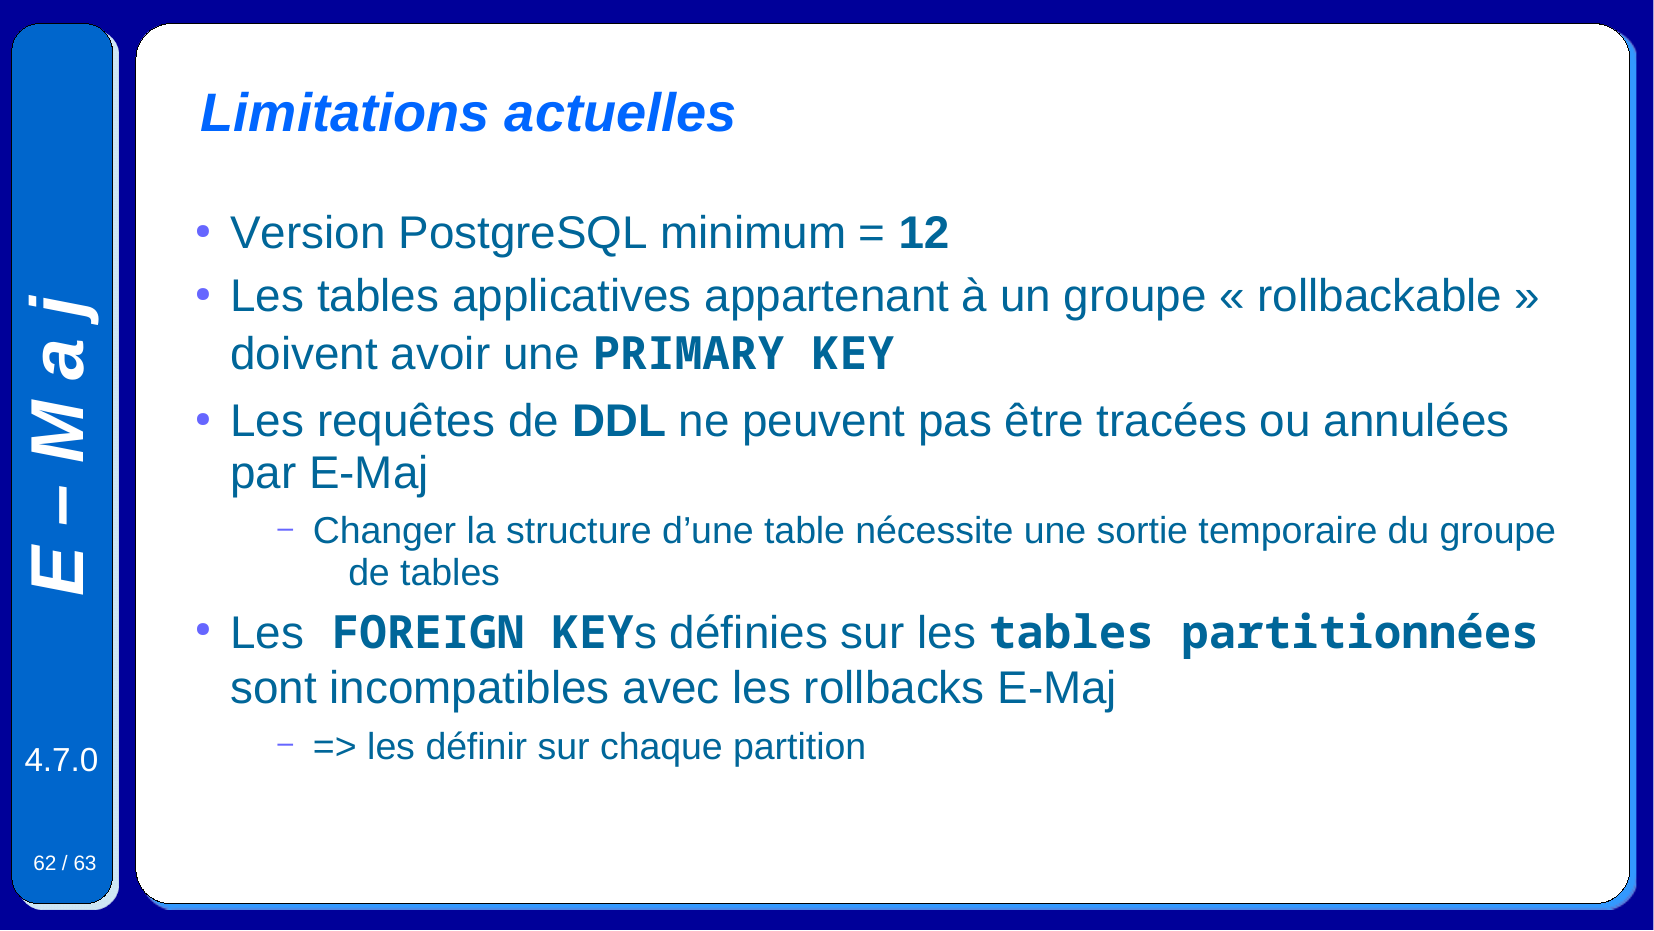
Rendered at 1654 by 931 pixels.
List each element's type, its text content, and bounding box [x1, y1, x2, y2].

list Version PostgreSQL minimum = 12 Les tables applicatives appartenant à un groupe « rollbackable » doivent avoir une PRIMARY KEY Les requêtes de DDL ne peuvent pas être tracées ou annulées par E-Maj Changer la structure d’une table nécessite une sortie temporaire du groupe de tables Les FOREIGN KEYs définies sur les tables partitionnées sont incompatibles avec les rollbacks E-Maj => les définir sur chaque partition [177, 206, 1587, 827]
title Limitations actuelles [200, 34, 1575, 191]
